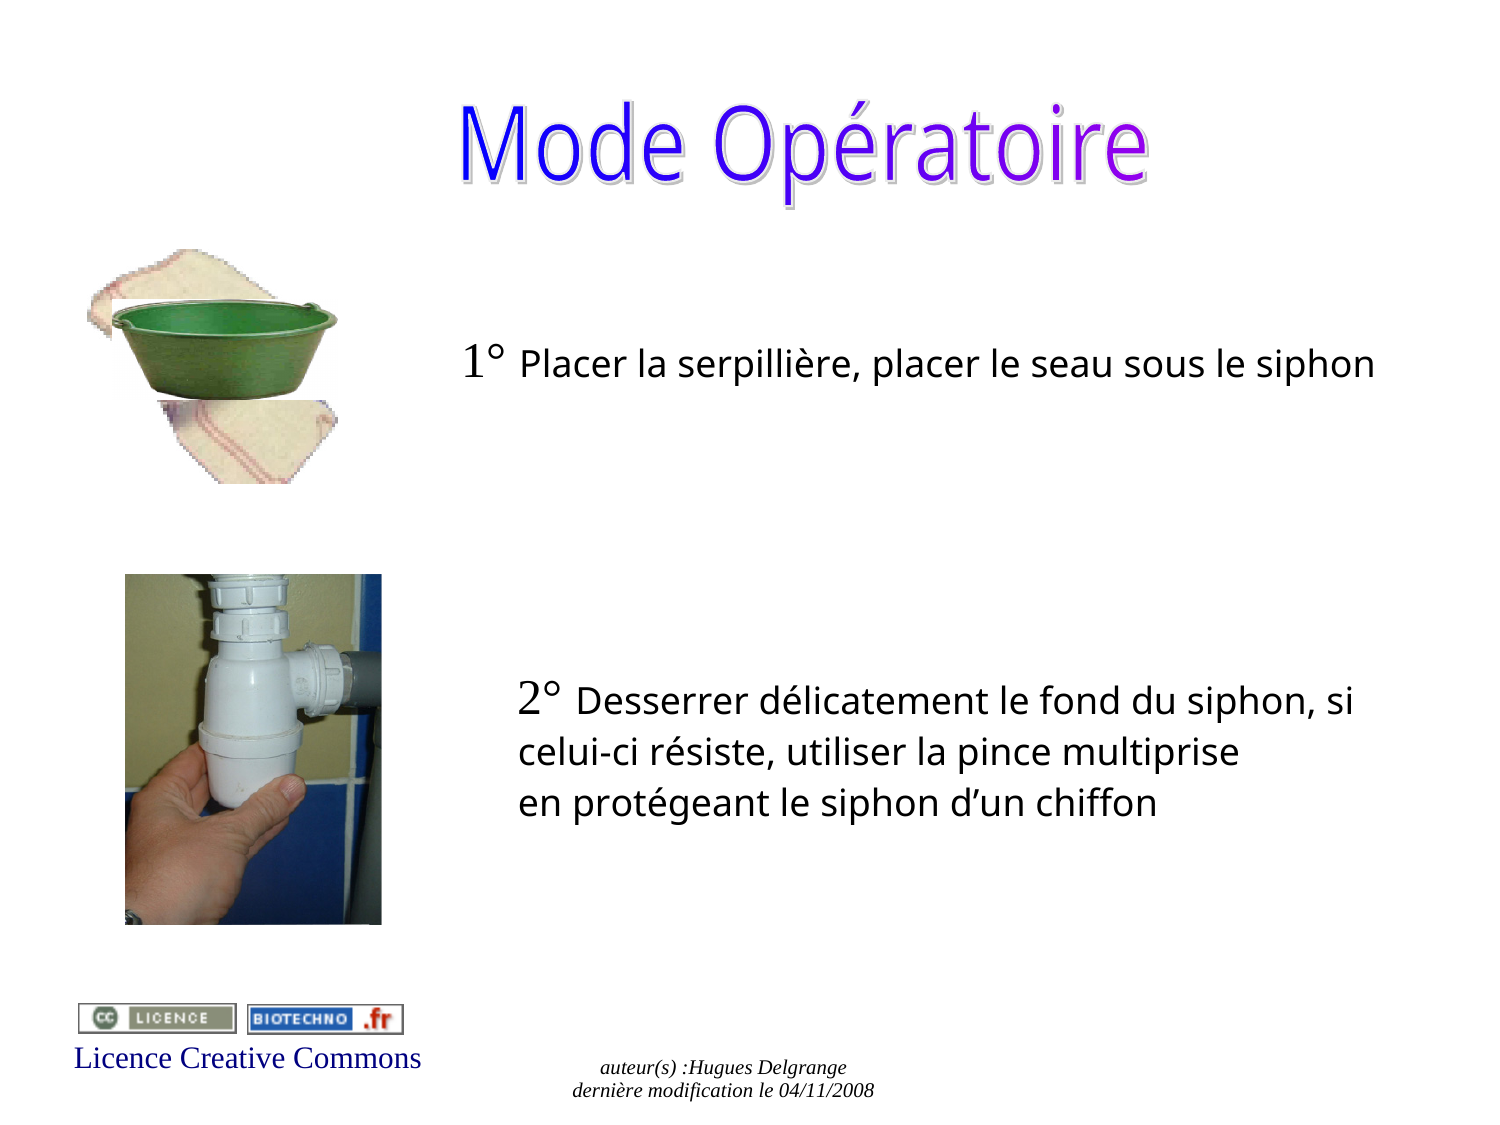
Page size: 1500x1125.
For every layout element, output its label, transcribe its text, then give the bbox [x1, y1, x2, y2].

text_box Mode Opératoire [642, 123, 683, 182]
picture [125, 574, 382, 925]
text_box Mode Opératoire [997, 123, 1041, 182]
picture [87, 249, 338, 484]
text_box Mode Opératoire [1052, 124, 1061, 181]
text_box Mode Opératoire [784, 123, 826, 207]
picture [78, 1003, 237, 1033]
text_box Mode Opératoire [1074, 123, 1102, 181]
text_box Mode Opératoire [537, 123, 581, 182]
text_box Mode Opératoire [834, 123, 875, 182]
text_box Mode Opératoire [714, 104, 772, 182]
text_box 1° Placer la serpillière, placer le seau sous le siphon [446, 324, 1392, 396]
text_box Mode Opératoire [886, 123, 914, 181]
text_box Mode Opératoire [462, 105, 525, 181]
text_box Mode Opératoire [916, 123, 955, 182]
text_box Mode Opératoire [962, 111, 991, 182]
text_box 2° Desserrer délicatement le fond du siphon, si celui-ci résiste, utiliser la pince multiprise en protégeant le siphon d’un chiffon [503, 662, 1371, 836]
text_box Mode Opératoire [1106, 123, 1146, 182]
text_box Licence Creative Commons [59, 1033, 454, 1093]
text_box Mode Opératoire [849, 99, 867, 117]
picture [247, 1004, 404, 1033]
text_box auteur(s) :Hugues Delgrange dernière modification le 04/11/2008 [383, 1048, 1063, 1111]
text_box Mode Opératoire [589, 100, 631, 182]
